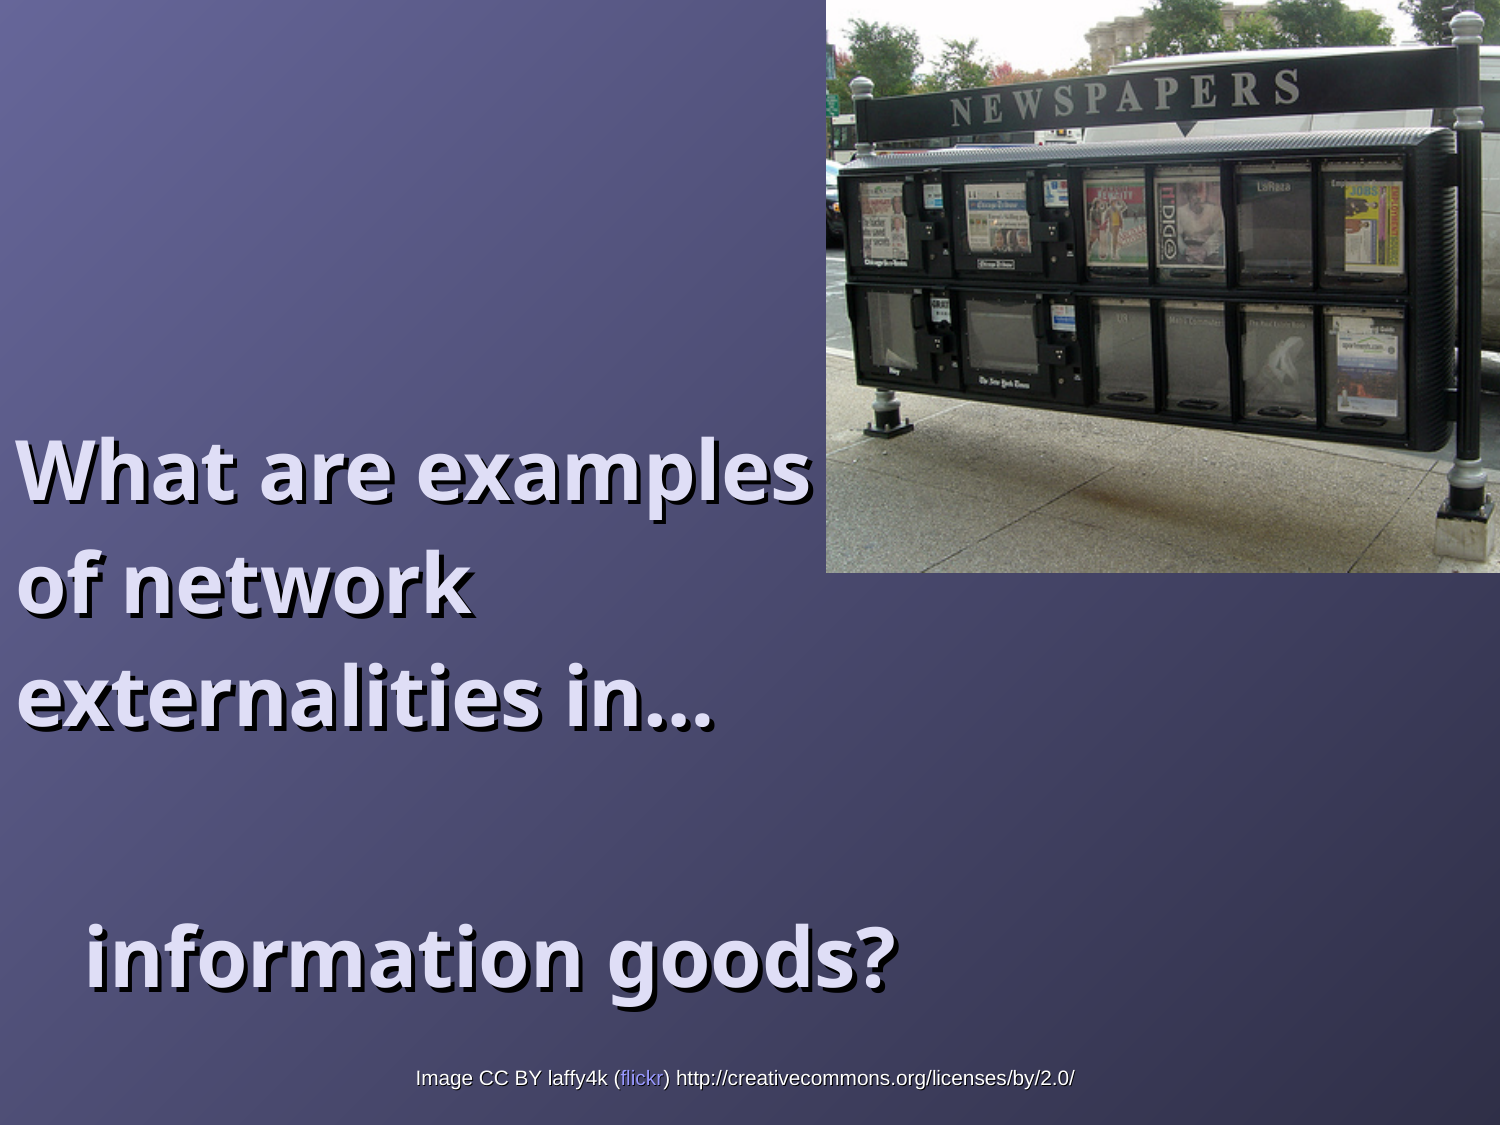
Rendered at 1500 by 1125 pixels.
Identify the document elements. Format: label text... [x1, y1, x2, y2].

text_box Image CC BY laffy4k (flickr) http://creativecommons.org/licenses/by/2.0/ [400, 1059, 1090, 1098]
title What are examples of network externalities in… [0, 423, 880, 739]
text_box information goods? [68, 908, 912, 1014]
picture [826, 0, 1500, 573]
